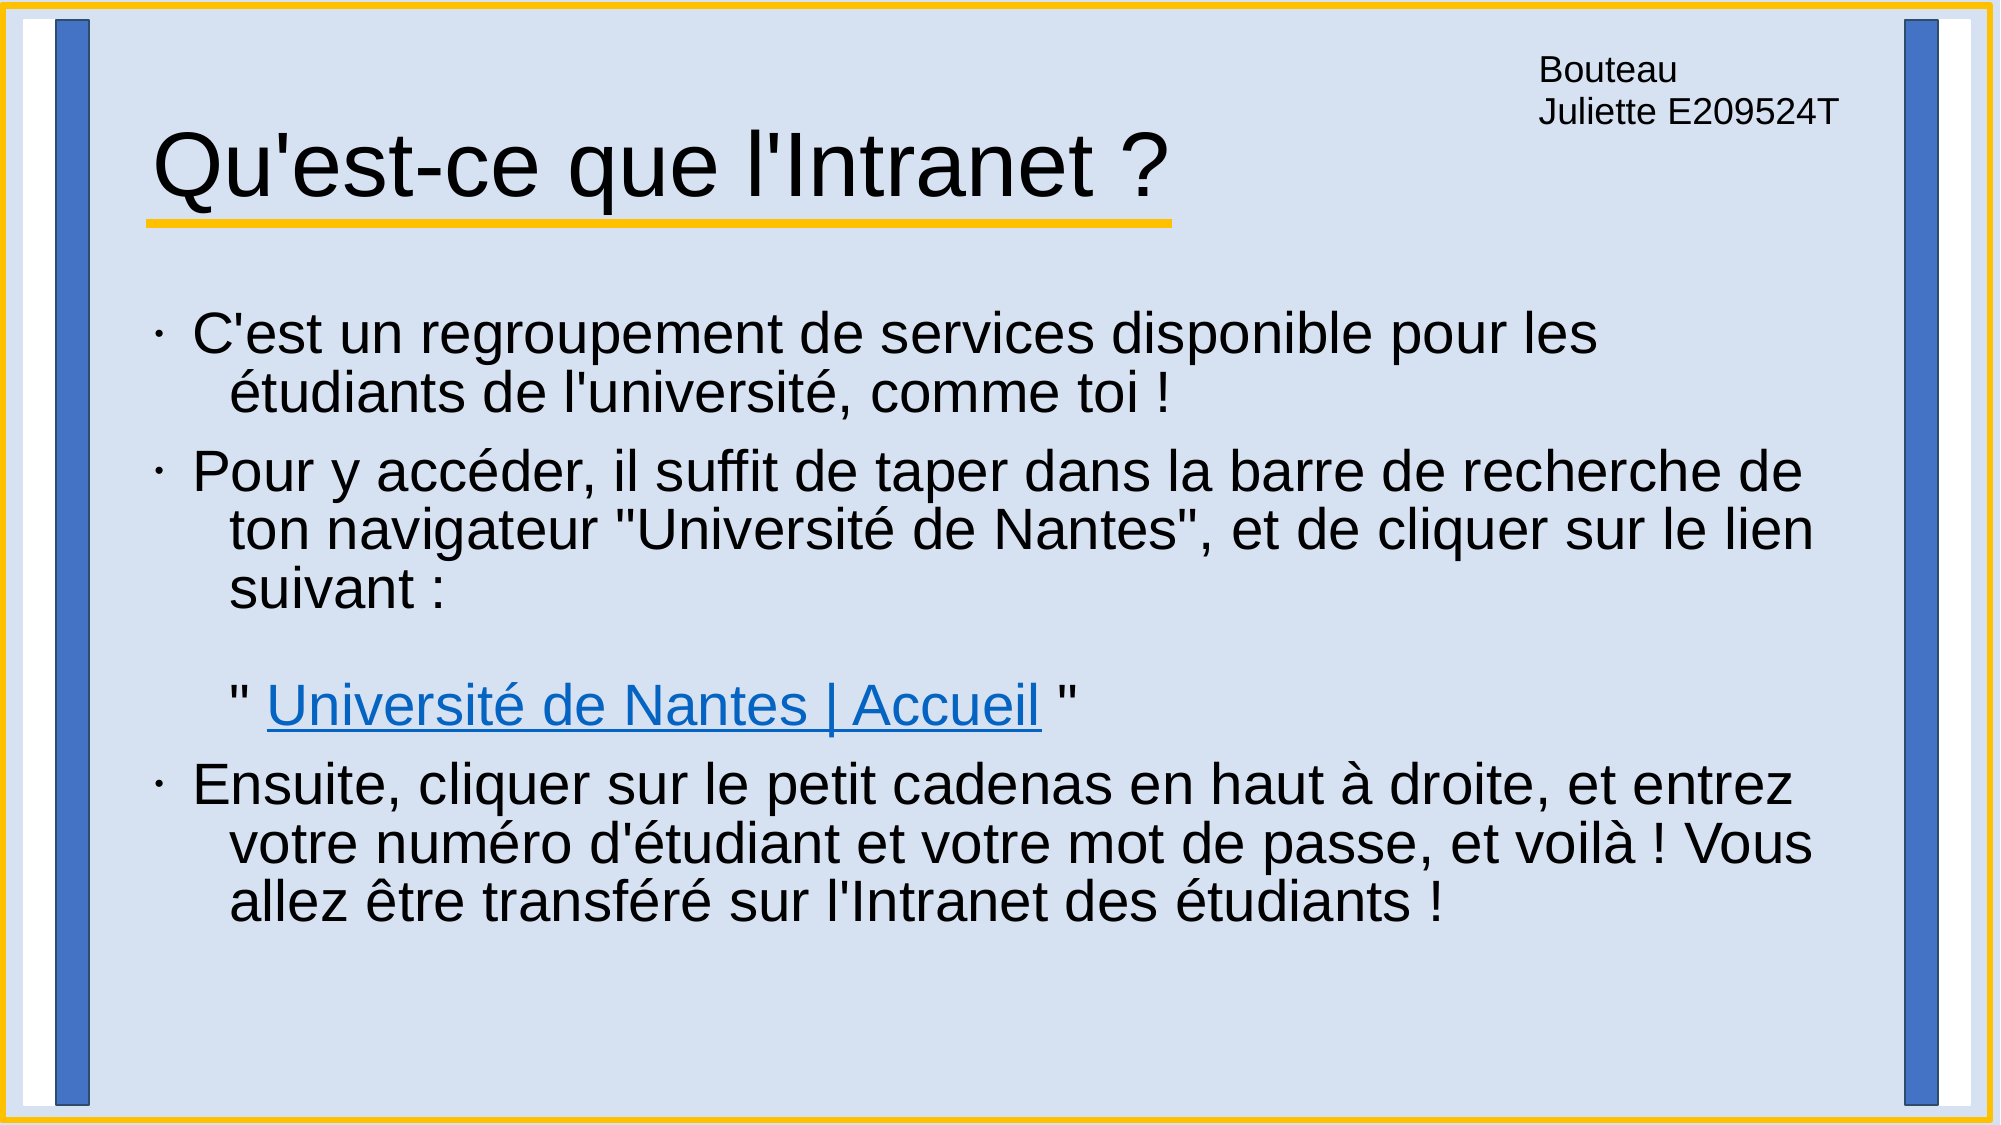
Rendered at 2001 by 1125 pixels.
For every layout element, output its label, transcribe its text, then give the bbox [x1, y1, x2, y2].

text_box Bouteau Juliette E209524T [1523, 41, 1863, 152]
list C'est un regroupement de services disponible pour les étudiants de l'université, comme toi ! Pour y accéder, il suffit de taper dans la barre de recherche de ton navigateur "Université de Nantes", et de cliquer sur le lien suivant : " Université de Nantes | Accueil " Ensuite, cliquer sur le petit cadenas en haut à droite, et entrez votre numéro d'étudiant et votre mot de passe, et voilà ! Vous allez être transféré sur l'Intranet des étudiants ! [137, 299, 1863, 1014]
text_box [1939, 20, 1971, 1106]
title Qu'est-ce que l'Intranet ? [137, 59, 1863, 278]
text_box [23, 20, 55, 1106]
text_box [1905, 20, 1938, 1106]
text_box [56, 20, 89, 1106]
